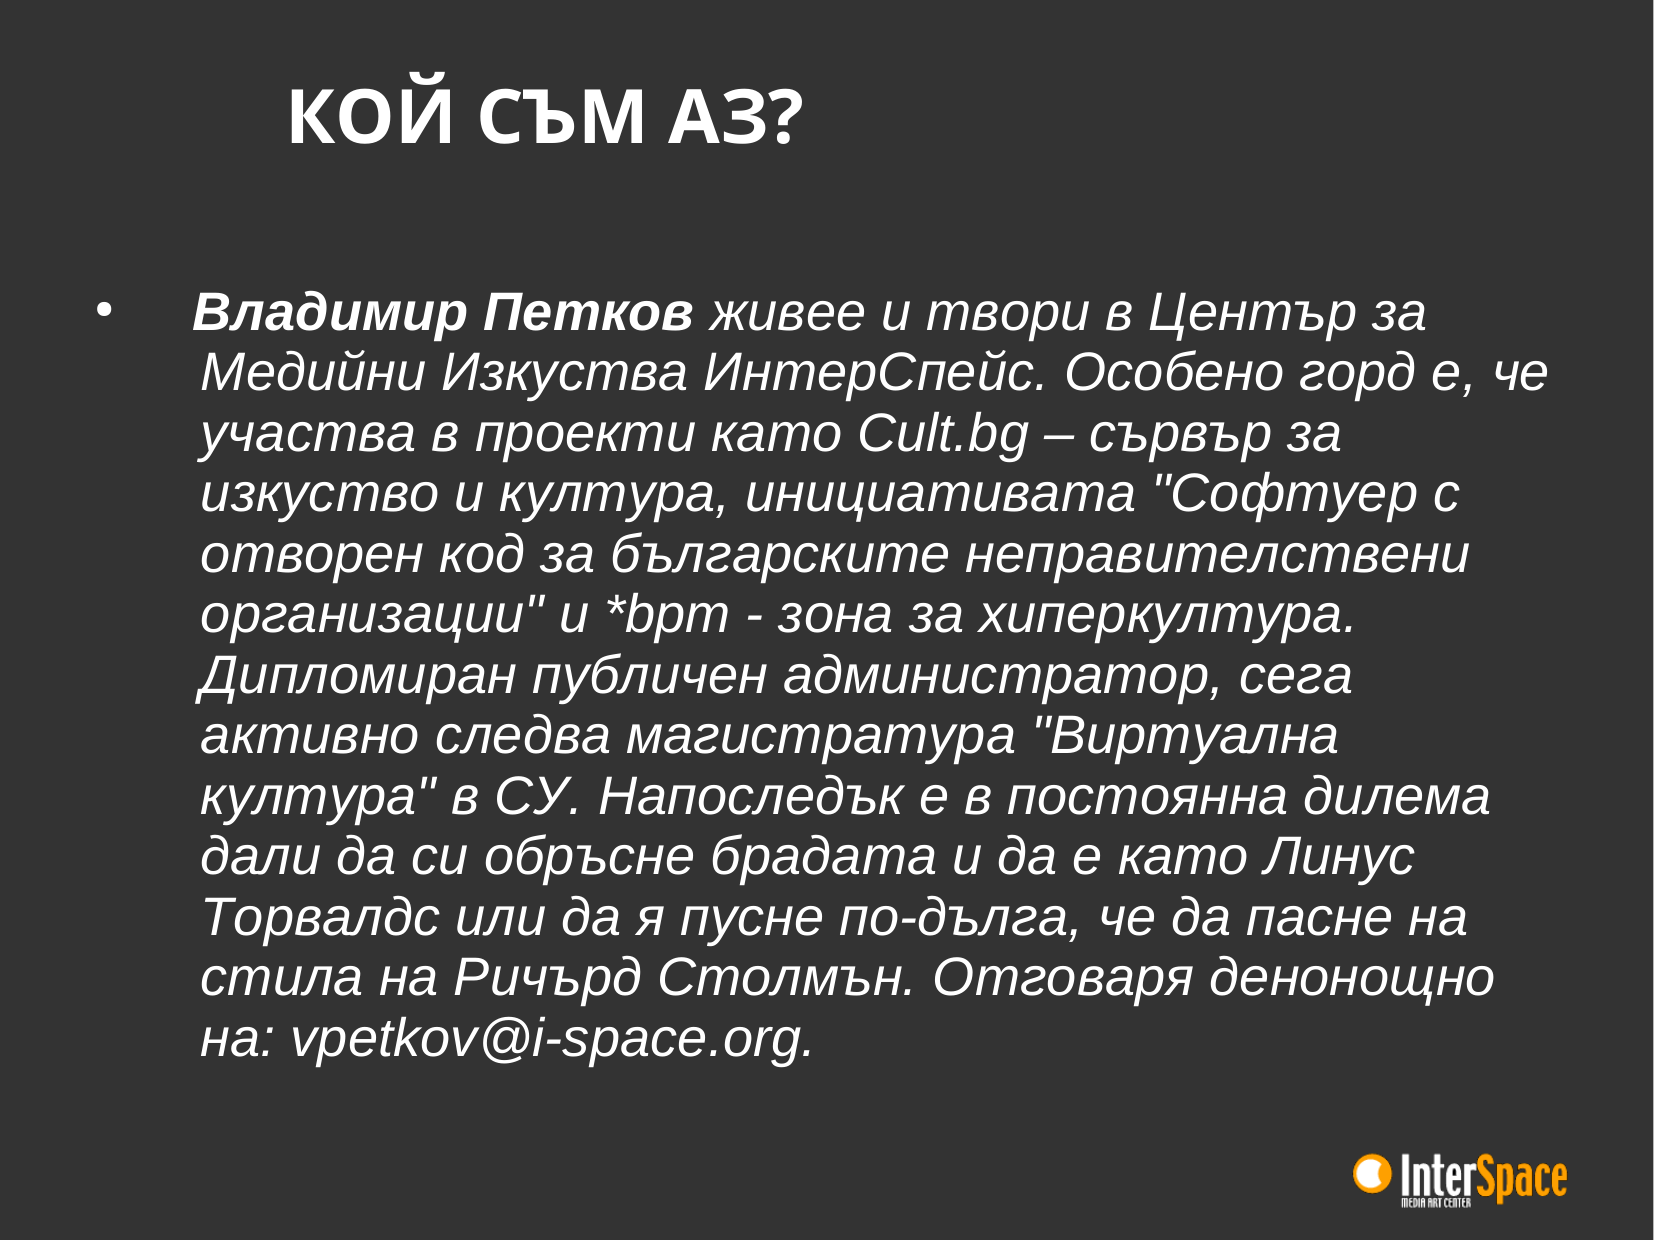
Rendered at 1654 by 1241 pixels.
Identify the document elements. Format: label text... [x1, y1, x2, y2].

title КОЙ СЪМ АЗ? [0, 72, 1654, 157]
list Владимир Петков живее и твори в Център за Медийни Изкуства ИнтерСпейс. Особено горд е, че участва в проекти като Cult.bg – сървър за изкуство и култура, инициативата "Софтуер с отворен код за българските неправителствени организации" и *bpm - зона за хиперкултура. Дипломиран публичен администратор, сега активно следва магистратура "Виртуална култура" в СУ. Напоследък е в постоянна дилема дали да си обръсне брадата и да е като Линус Торвалдс или да я пусне по-дълга, че да пасне на стила на Ричърд Столмън. Отговаря денонощно на: vpetkov@i-space.org. [59, 280, 1577, 1241]
